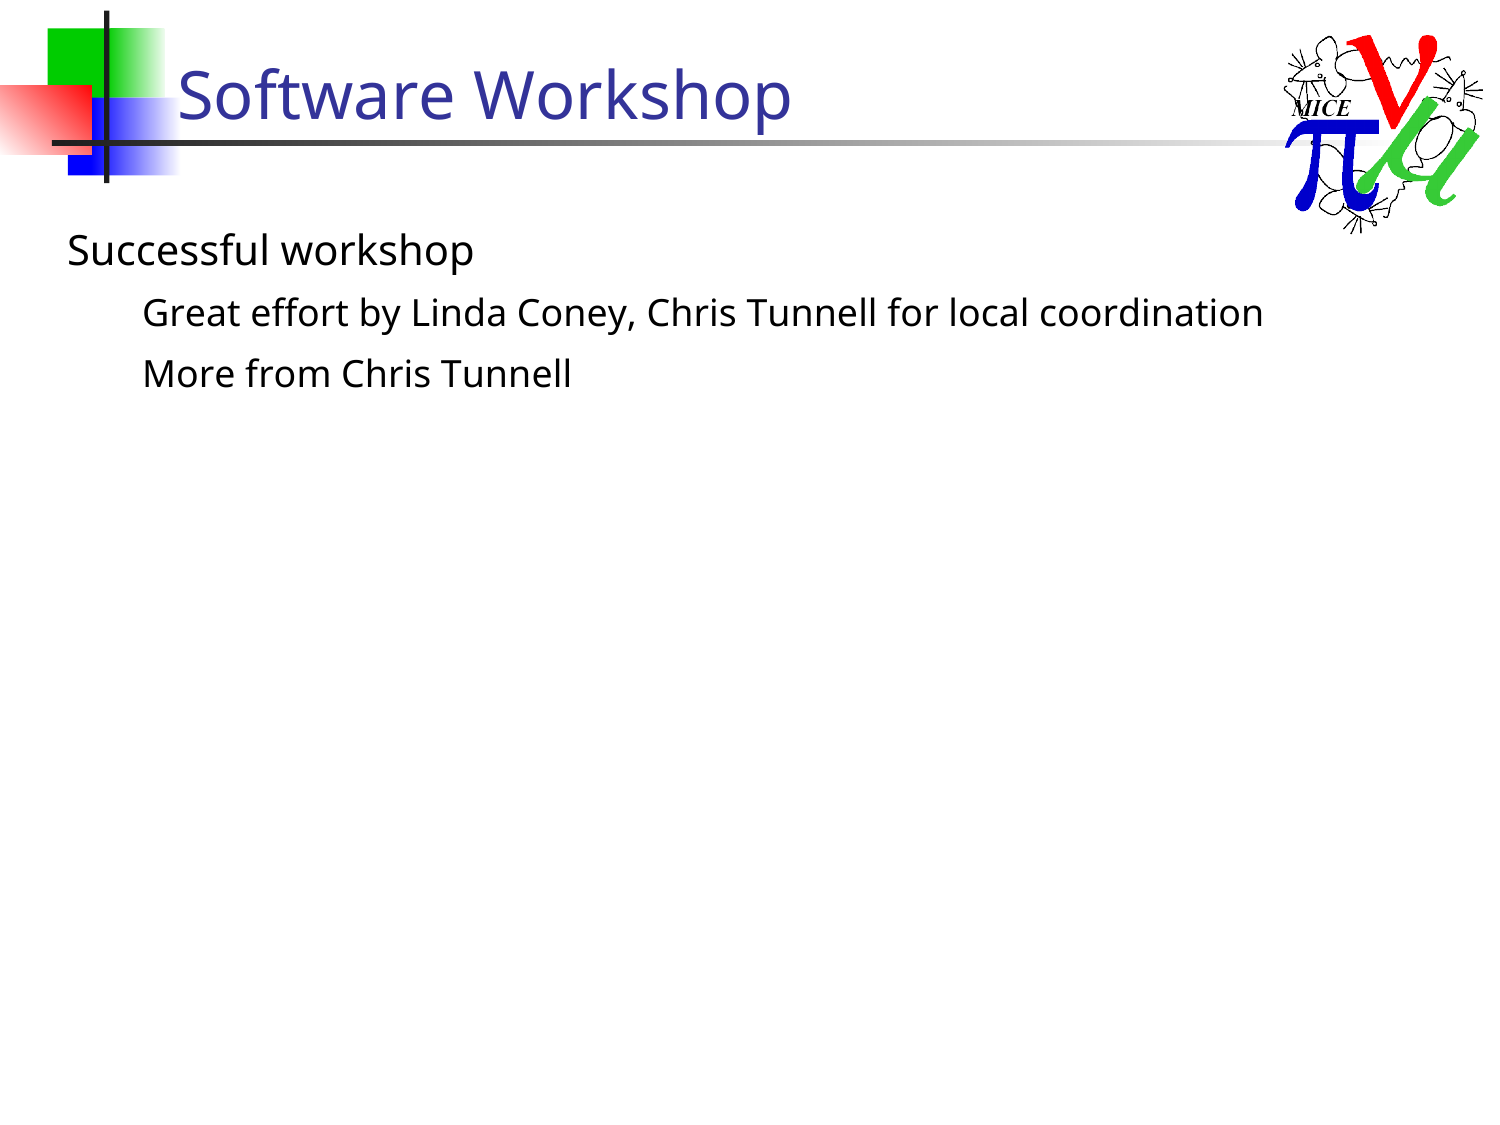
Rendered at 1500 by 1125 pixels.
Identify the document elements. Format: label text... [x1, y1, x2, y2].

list Successful workshop Great effort by Linda Coney, Chris Tunnell for local coordination More from Chris Tunnell [52, 212, 1328, 601]
title Software Workshop [162, 0, 1441, 188]
picture [1264, 5, 1500, 251]
